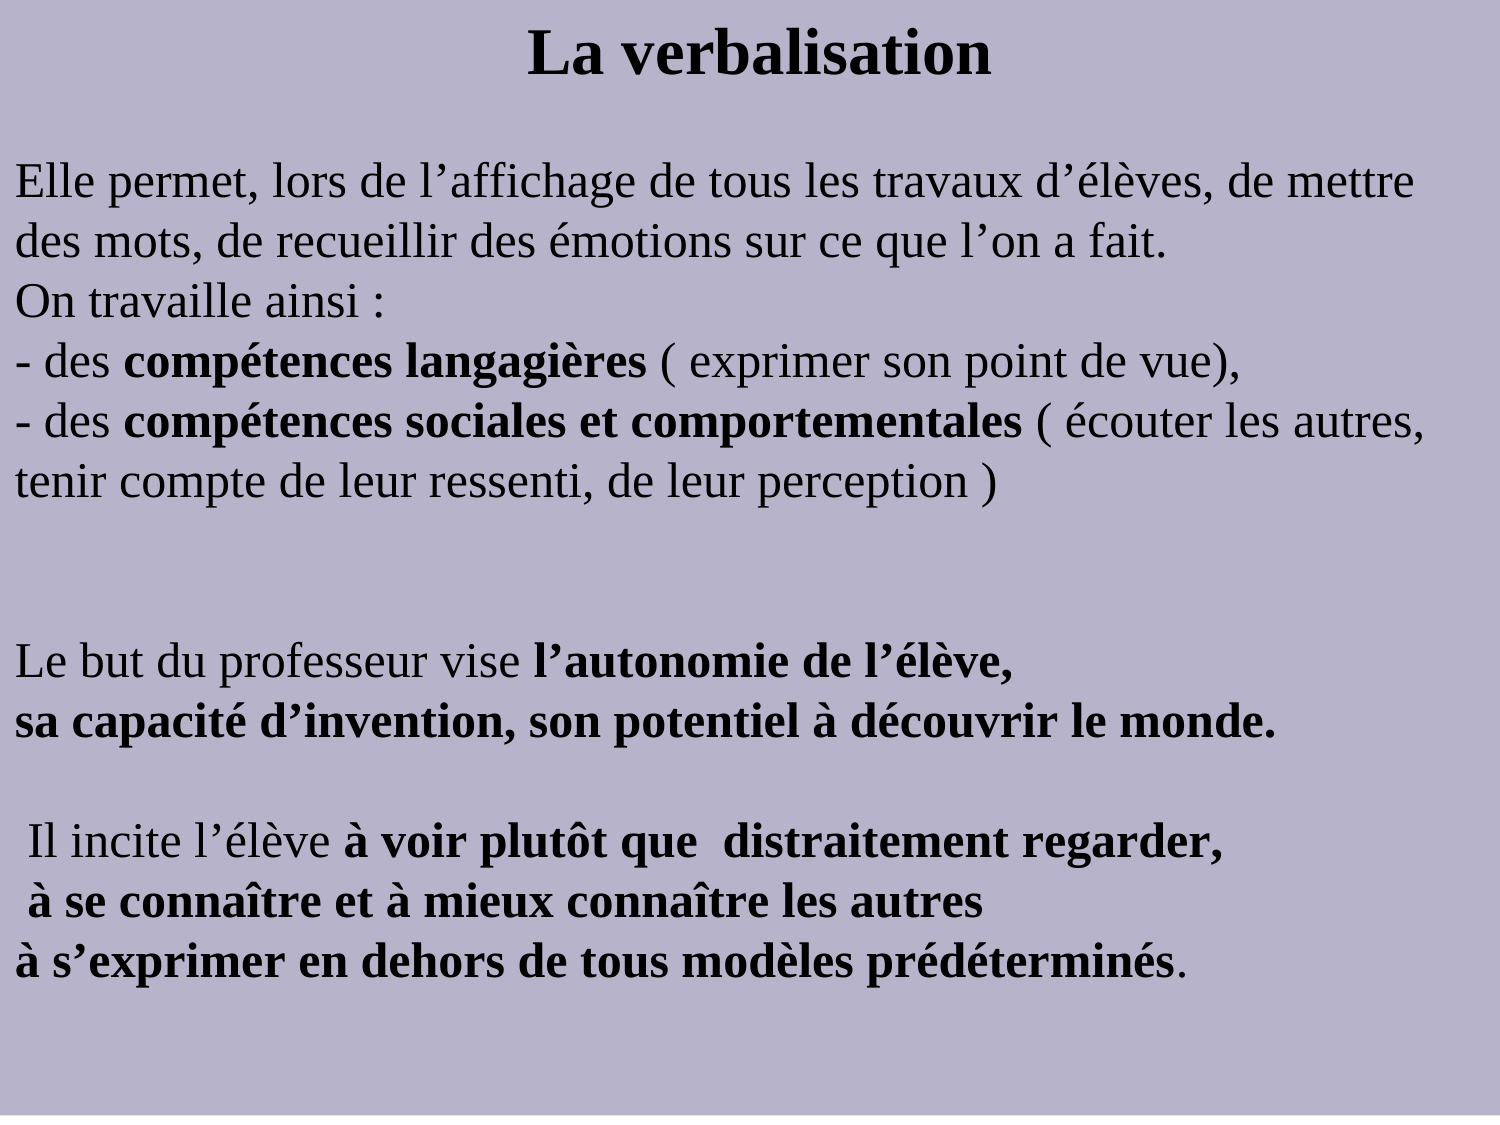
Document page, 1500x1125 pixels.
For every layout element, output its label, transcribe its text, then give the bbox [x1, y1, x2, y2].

text_box La verbalisation Elle permet, lors de l’affichage de tous les travaux d’élèves, de mettre des mots, de recueillir des émotions sur ce que l’on a fait. On travaille ainsi : - des compétences langagières ( exprimer son point de vue), - des compétences sociales et comportementales ( écouter les autres, tenir compte de leur ressenti, de leur perception ) Le but du professeur vise l’autonomie de l’élève, sa capacité d’invention, son potentiel à découvrir le monde. Il incite l’élève à voir plutôt que distraitement regarder, à se connaître et à mieux connaître les autres à s’exprimer en dehors de tous modèles prédéterminés. [0, 0, 1500, 1116]
